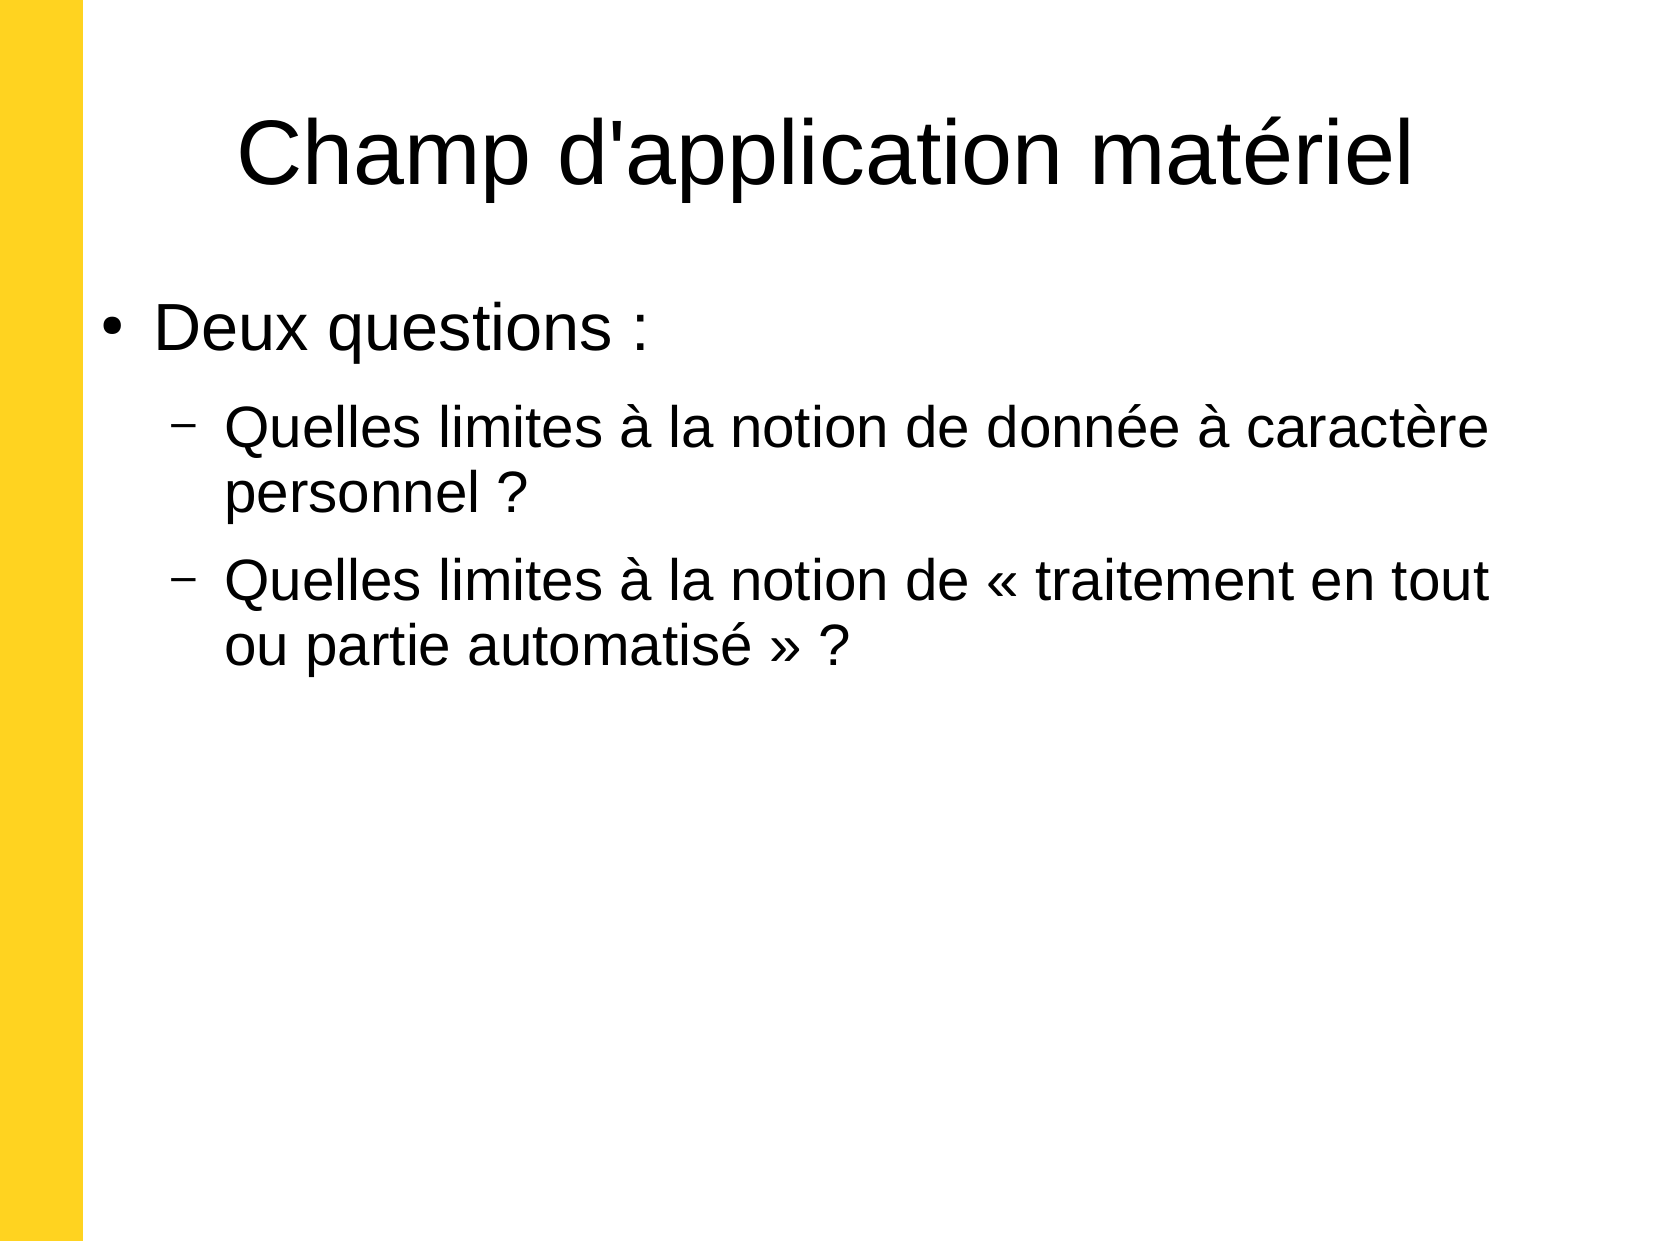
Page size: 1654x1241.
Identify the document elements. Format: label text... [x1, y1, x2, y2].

list Deux questions : Quelles limites à la notion de donnée à caractère personnel ? Quelles limites à la notion de « traitement en tout ou partie automatisé » ? [83, 290, 1571, 1010]
text_box [0, 0, 83, 1241]
title Champ d'application matériel [83, 49, 1571, 257]
